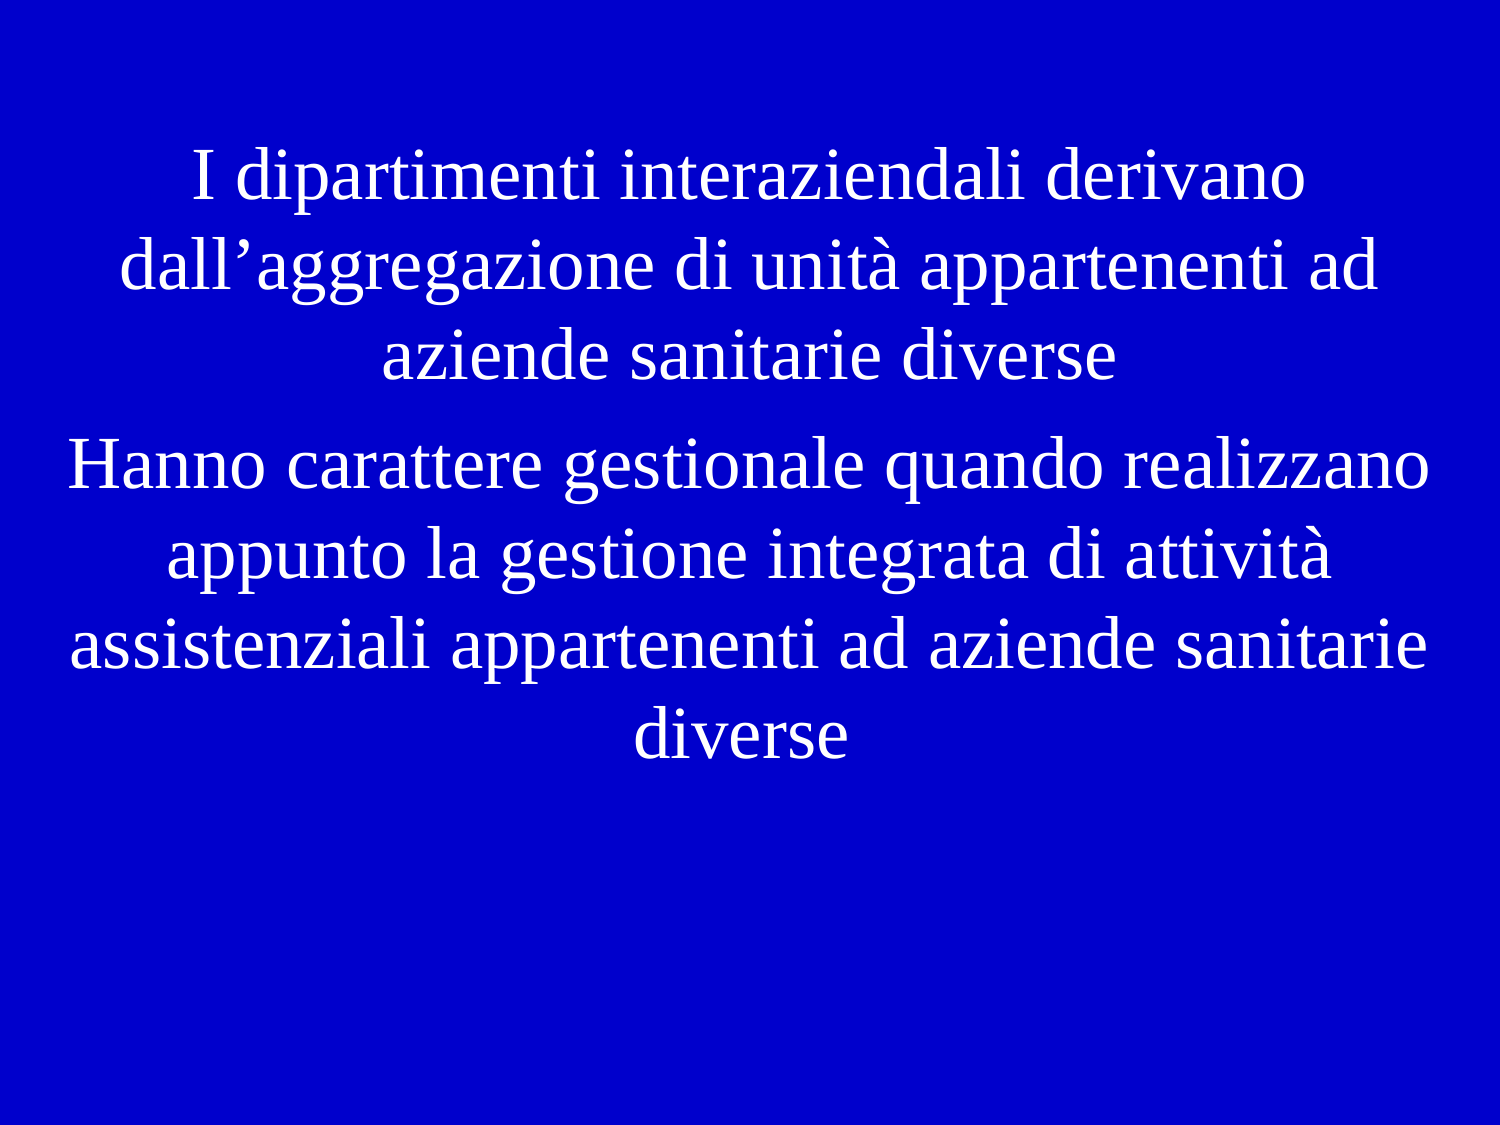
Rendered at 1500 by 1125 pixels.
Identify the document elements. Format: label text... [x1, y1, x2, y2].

subtitle I dipartimenti interaziendali derivano dall’aggregazione di unità appartenenti ad aziende sanitarie diverse Hanno carattere gestionale quando realizzano appunto la gestione integrata di attività assistenziali appartenenti ad aziende sanitarie diverse [0, 117, 1500, 915]
